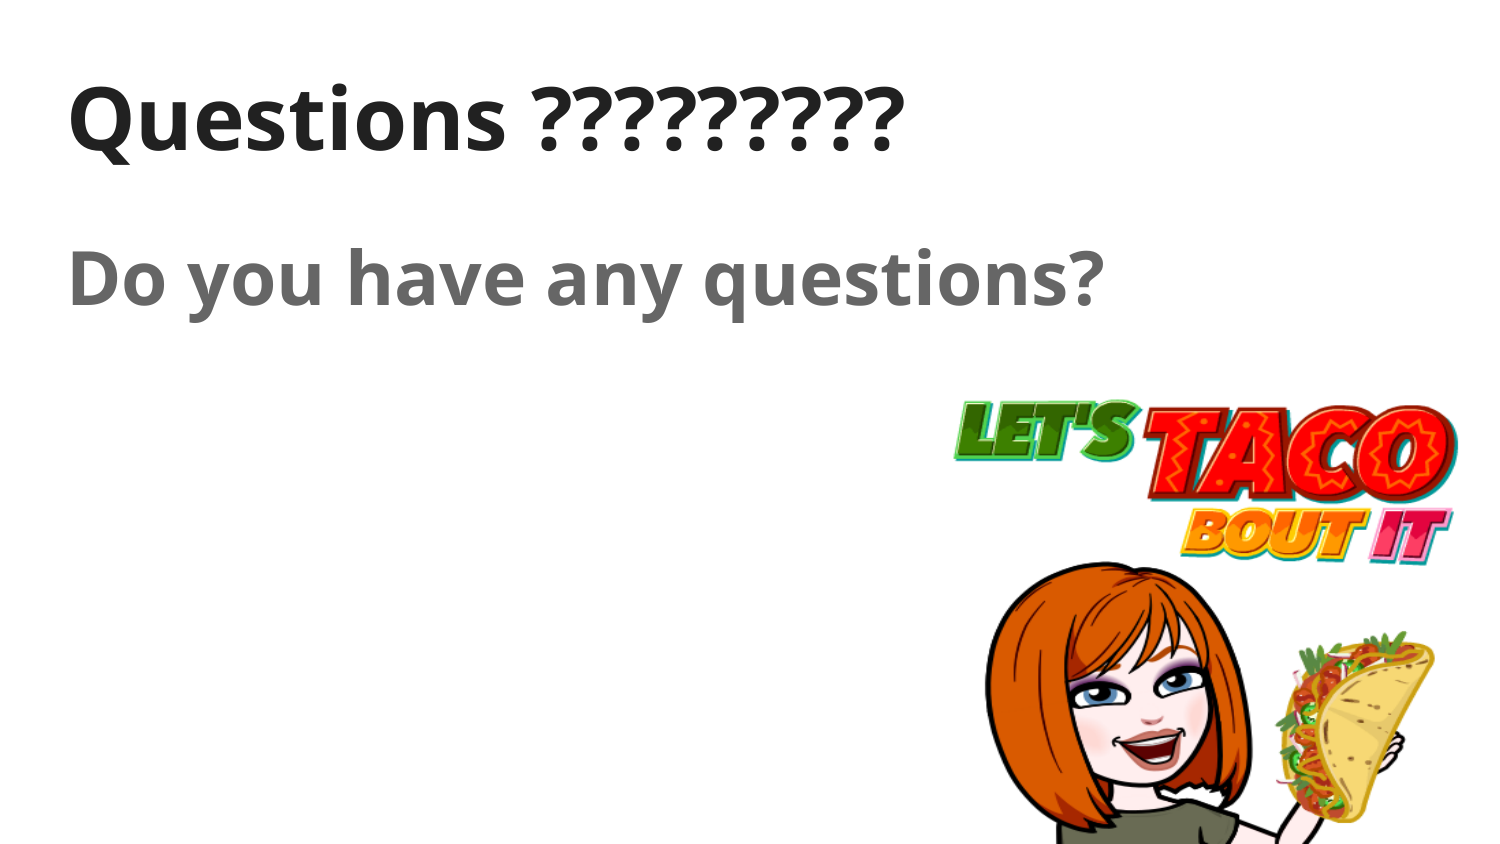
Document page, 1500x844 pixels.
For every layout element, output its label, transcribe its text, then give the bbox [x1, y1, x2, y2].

list Do you have any questions? [51, 201, 1500, 844]
picture [936, 381, 1480, 844]
title Questions ????????? [51, 48, 1449, 180]
